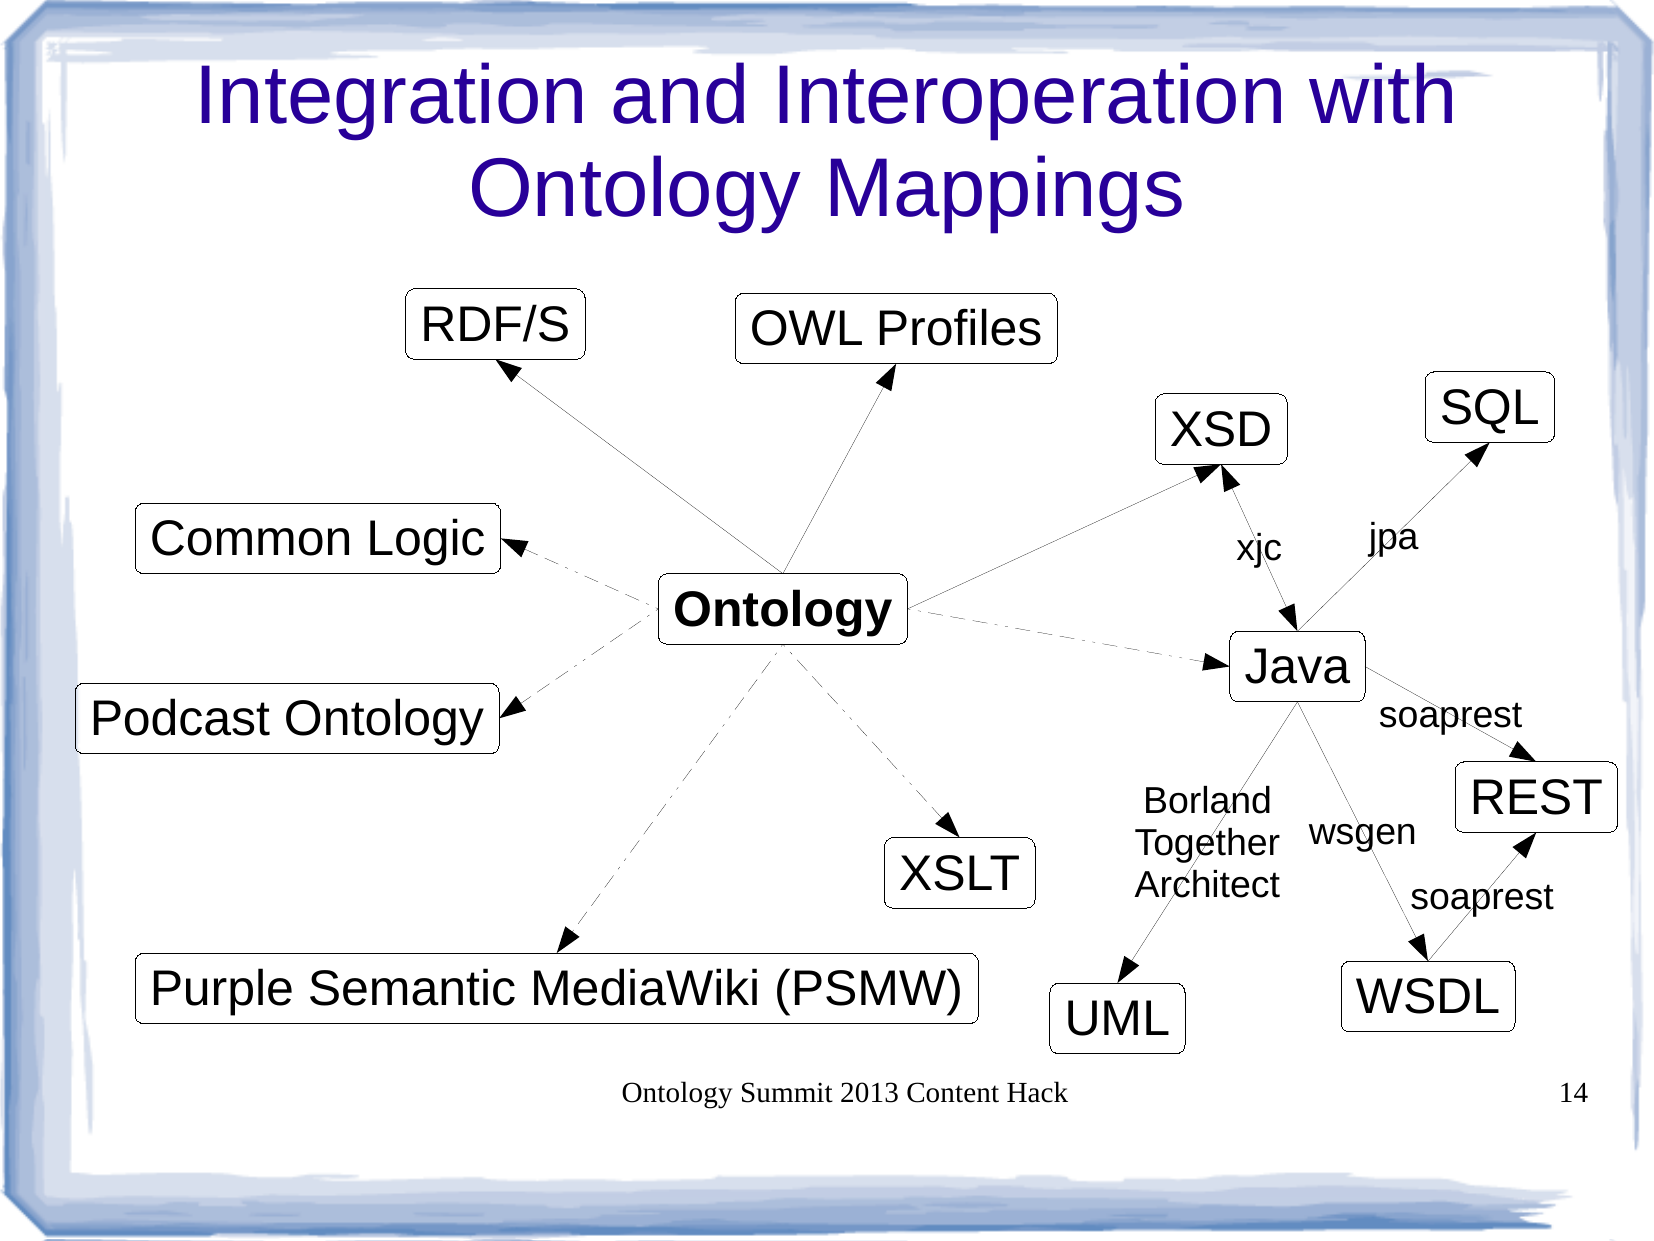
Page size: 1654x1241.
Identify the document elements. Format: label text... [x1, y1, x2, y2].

text_box Ontology [658, 573, 908, 645]
text_box Purple Semantic MediaWiki (PSMW) [135, 953, 979, 1024]
text_box Java [1229, 631, 1366, 702]
text_box Podcast Ontology [75, 683, 500, 754]
text_box OWL Profiles [735, 293, 1058, 364]
picture [0, 0, 1654, 1241]
text_box XSD [1155, 393, 1288, 465]
title Integration and Interoperation with Ontology Mappings [82, 37, 1571, 245]
text_box UML [1049, 983, 1186, 1054]
text_box WSDL [1341, 961, 1516, 1032]
text_box Common Logic [135, 503, 501, 574]
text_box XSLT [884, 837, 1036, 909]
text_box SQL [1425, 371, 1555, 443]
text_box RDF/S [405, 288, 586, 360]
text_box REST [1455, 761, 1618, 833]
